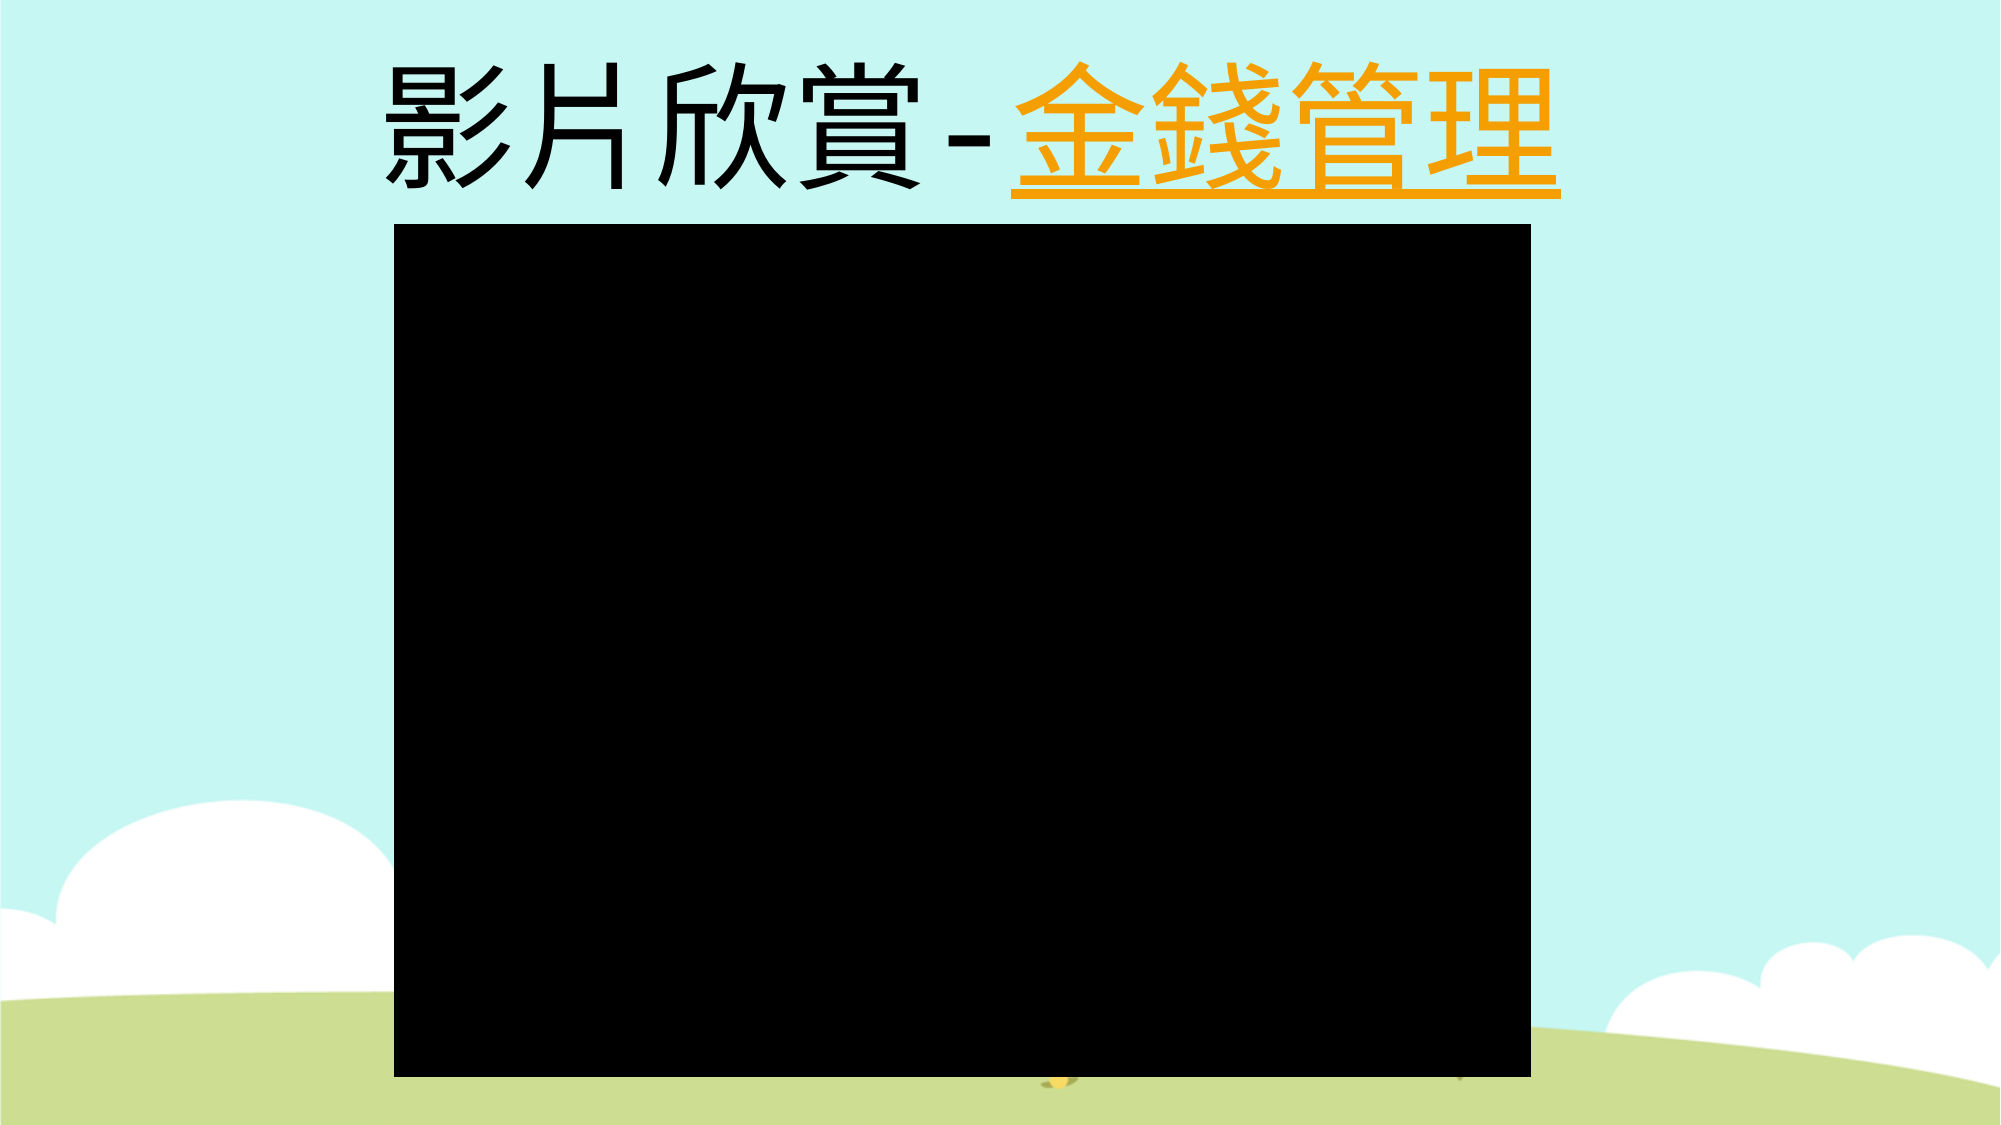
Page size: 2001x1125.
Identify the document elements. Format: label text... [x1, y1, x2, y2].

text_box 影片欣賞-金錢管理 [364, 33, 1902, 231]
picture [0, 0, 2001, 1125]
